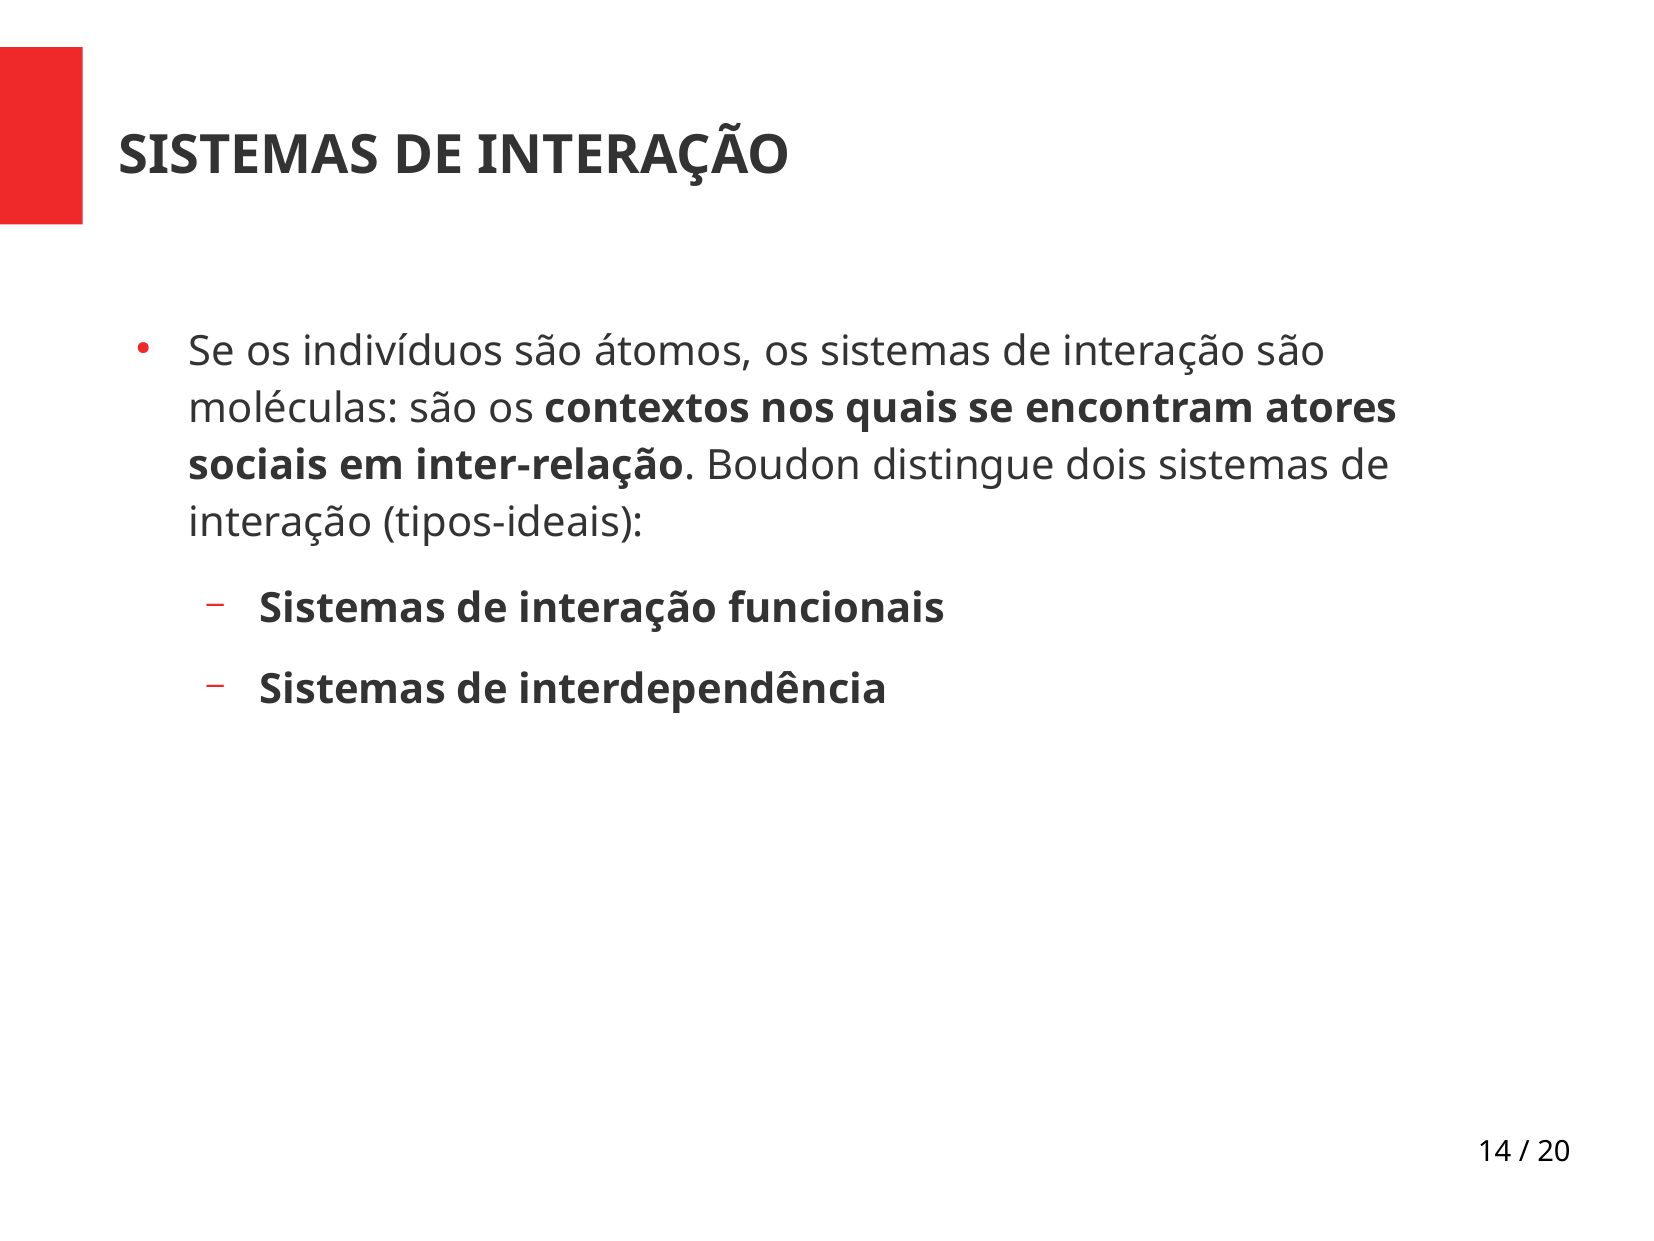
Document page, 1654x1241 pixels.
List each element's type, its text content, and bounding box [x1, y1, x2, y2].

title SISTEMAS DE INTERAÇÃO [118, 49, 1571, 257]
list Se os indivíduos são átomos, os sistemas de interação são moléculas: são os contextos nos quais se encontram atores sociais em inter-relação. Boudon distingue dois sistemas de interação (tipos-ideais): Sistemas de interação funcionais Sistemas de interdependência [118, 153, 1536, 873]
